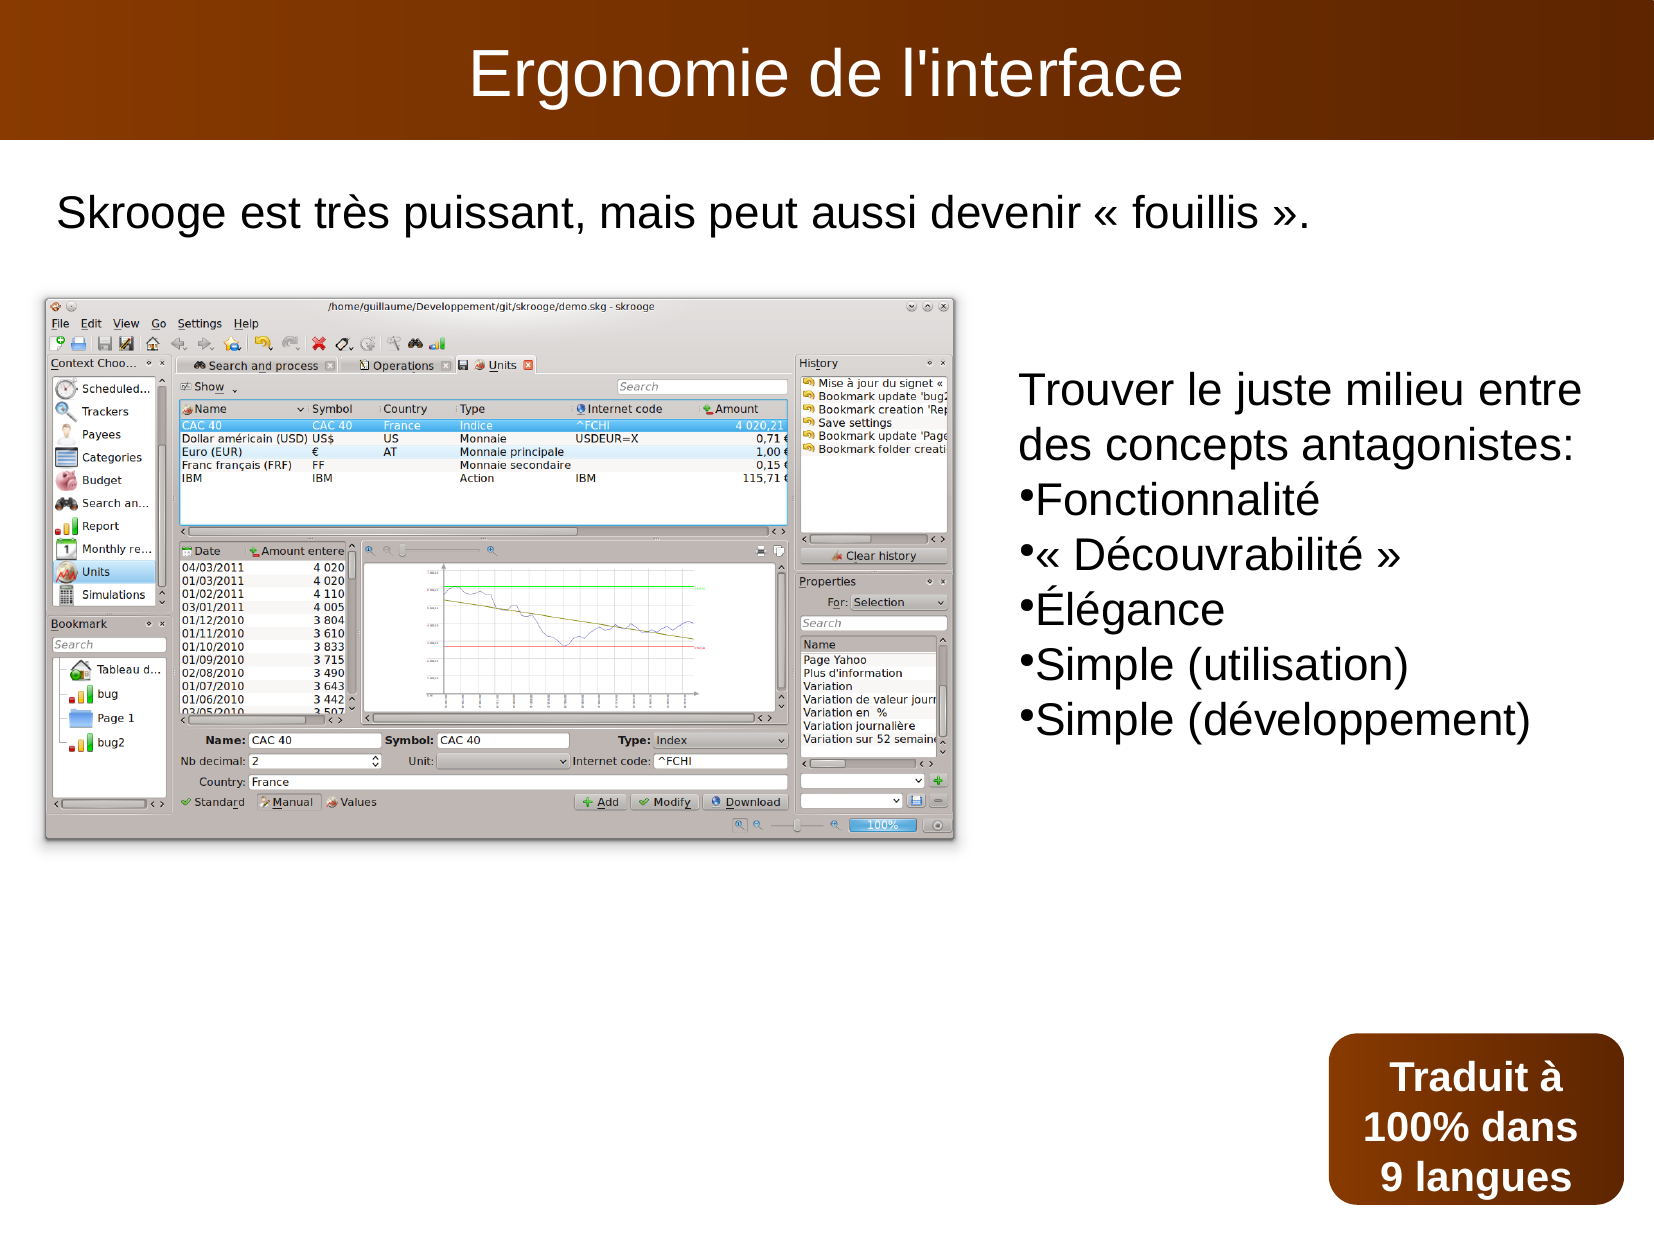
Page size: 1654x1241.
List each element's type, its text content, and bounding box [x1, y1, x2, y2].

picture [18, 271, 981, 866]
text_box Traduit à 100% dans 9 langues [1328, 1033, 1625, 1205]
text_box Skrooge est très puissant, mais peut aussi devenir « fouillis ». [41, 174, 1531, 245]
title Ergonomie de l'interface [0, 0, 1654, 140]
text_box Trouver le juste milieu entre des concepts antagonistes: Fonctionnalité « Découvrabilité » Élégance Simple (utilisation) Simple (développement) [1003, 352, 1625, 804]
